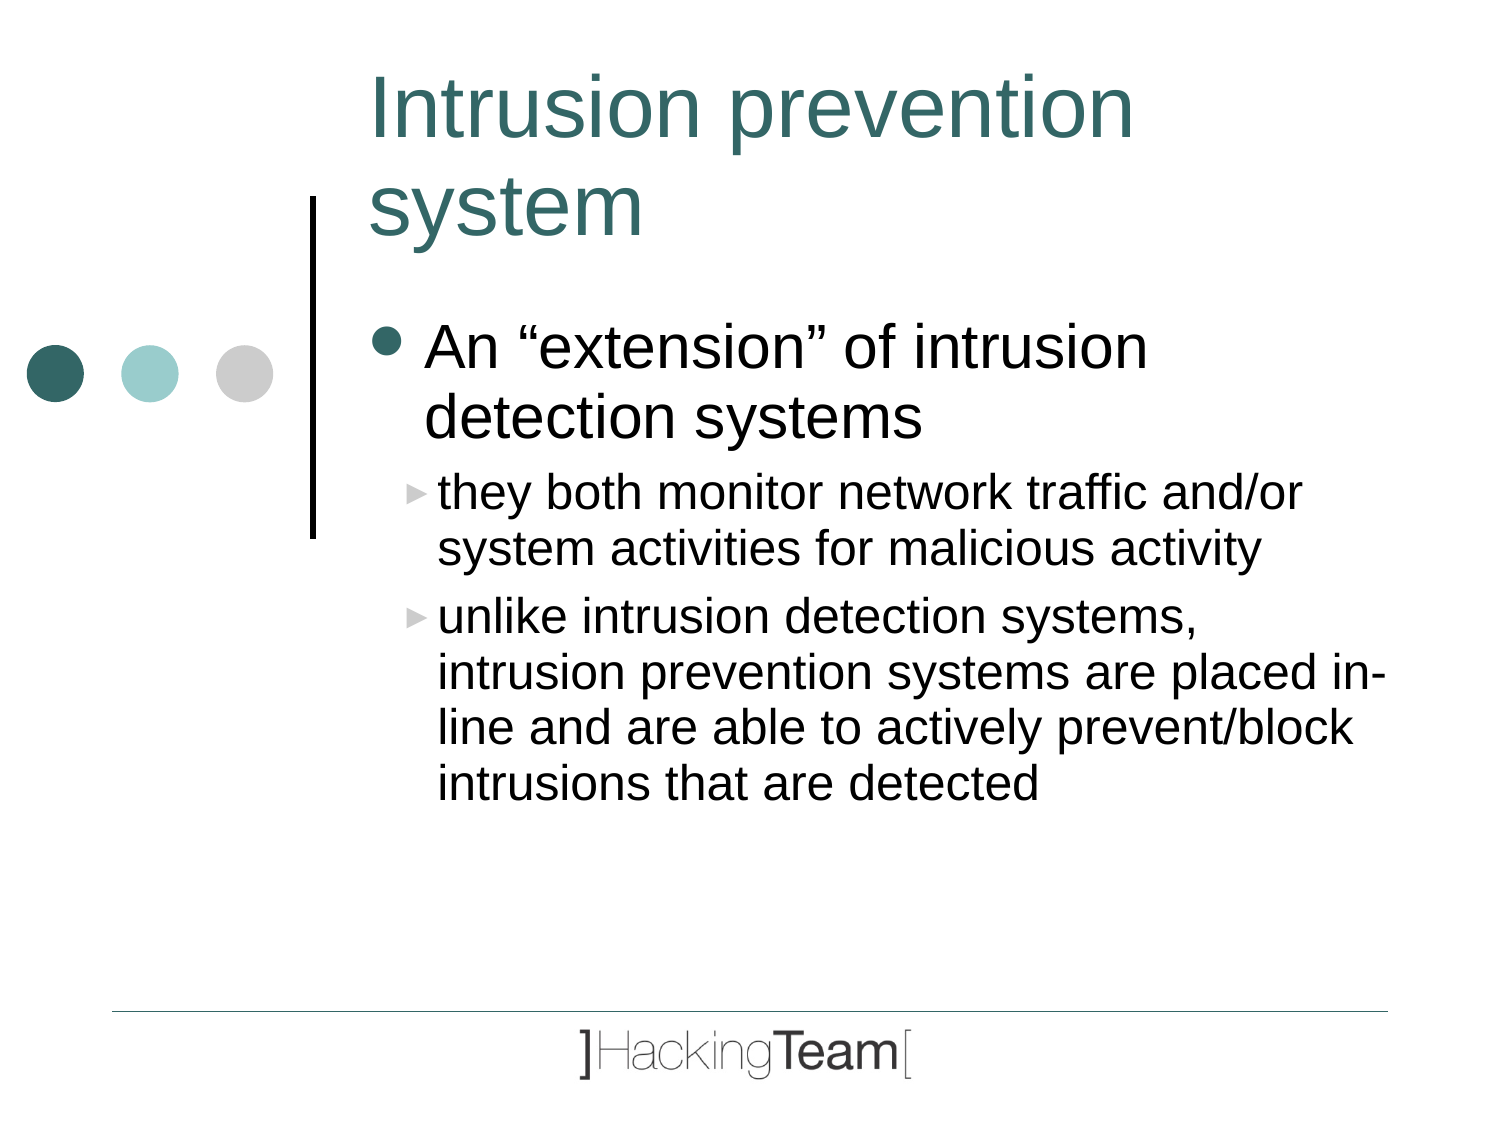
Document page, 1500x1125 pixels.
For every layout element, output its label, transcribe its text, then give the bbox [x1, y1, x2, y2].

list An “extension” of intrusion detection systems they both monitor network traffic and/or system activities for malicious activity unlike intrusion detection systems, intrusion prevention systems are placed in-line and are able to actively prevent/block intrusions that are detected [249, 312, 1401, 1041]
title Intrusion prevention system [249, 38, 1401, 275]
picture [574, 1041, 916, 1084]
